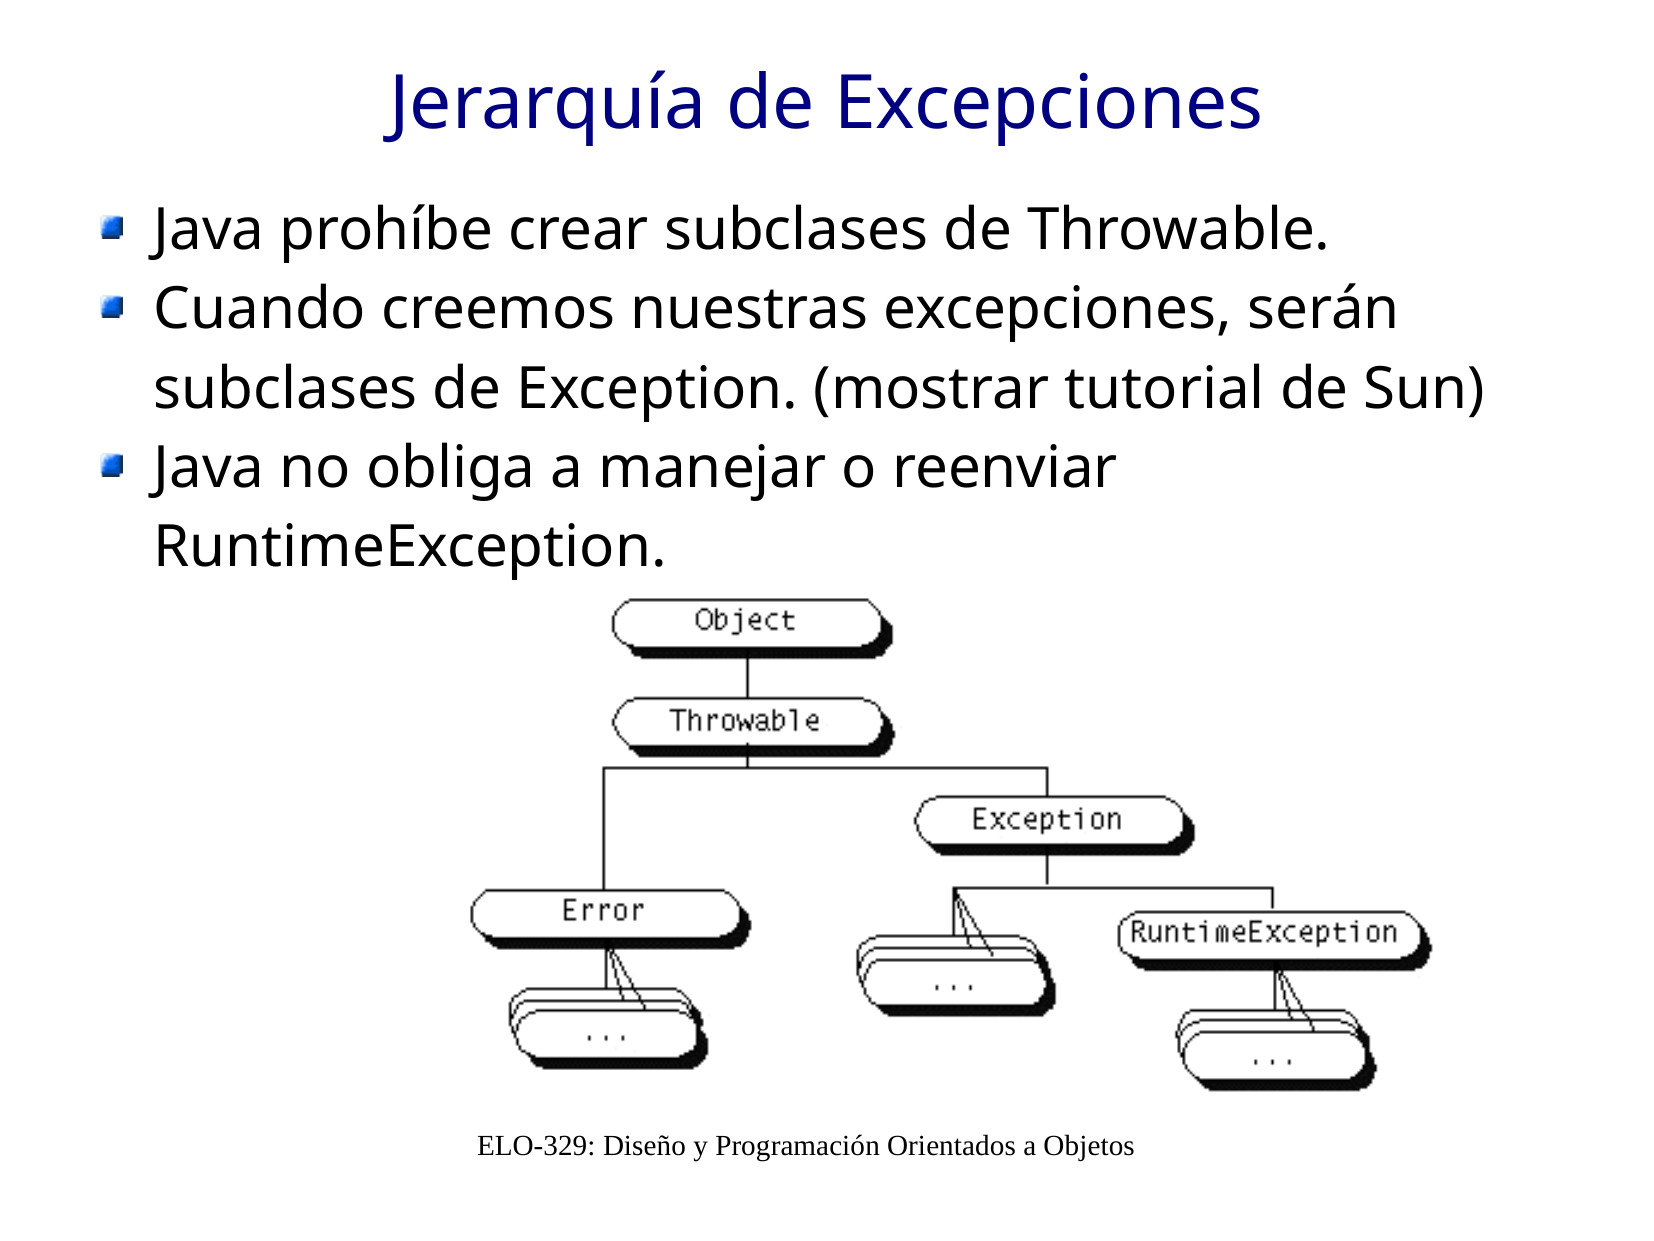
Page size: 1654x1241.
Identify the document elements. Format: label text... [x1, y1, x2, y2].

title Jerarquía de Excepciones [82, 50, 1571, 149]
list Java prohíbe crear subclases de Throwable. Cuando creemos nuestras excepciones, serán subclases de Exception. (mostrar tutorial de Sun) Java no obliga a manejar o reenviar RuntimeException. [82, 187, 1571, 1126]
picture [469, 597, 1435, 1094]
